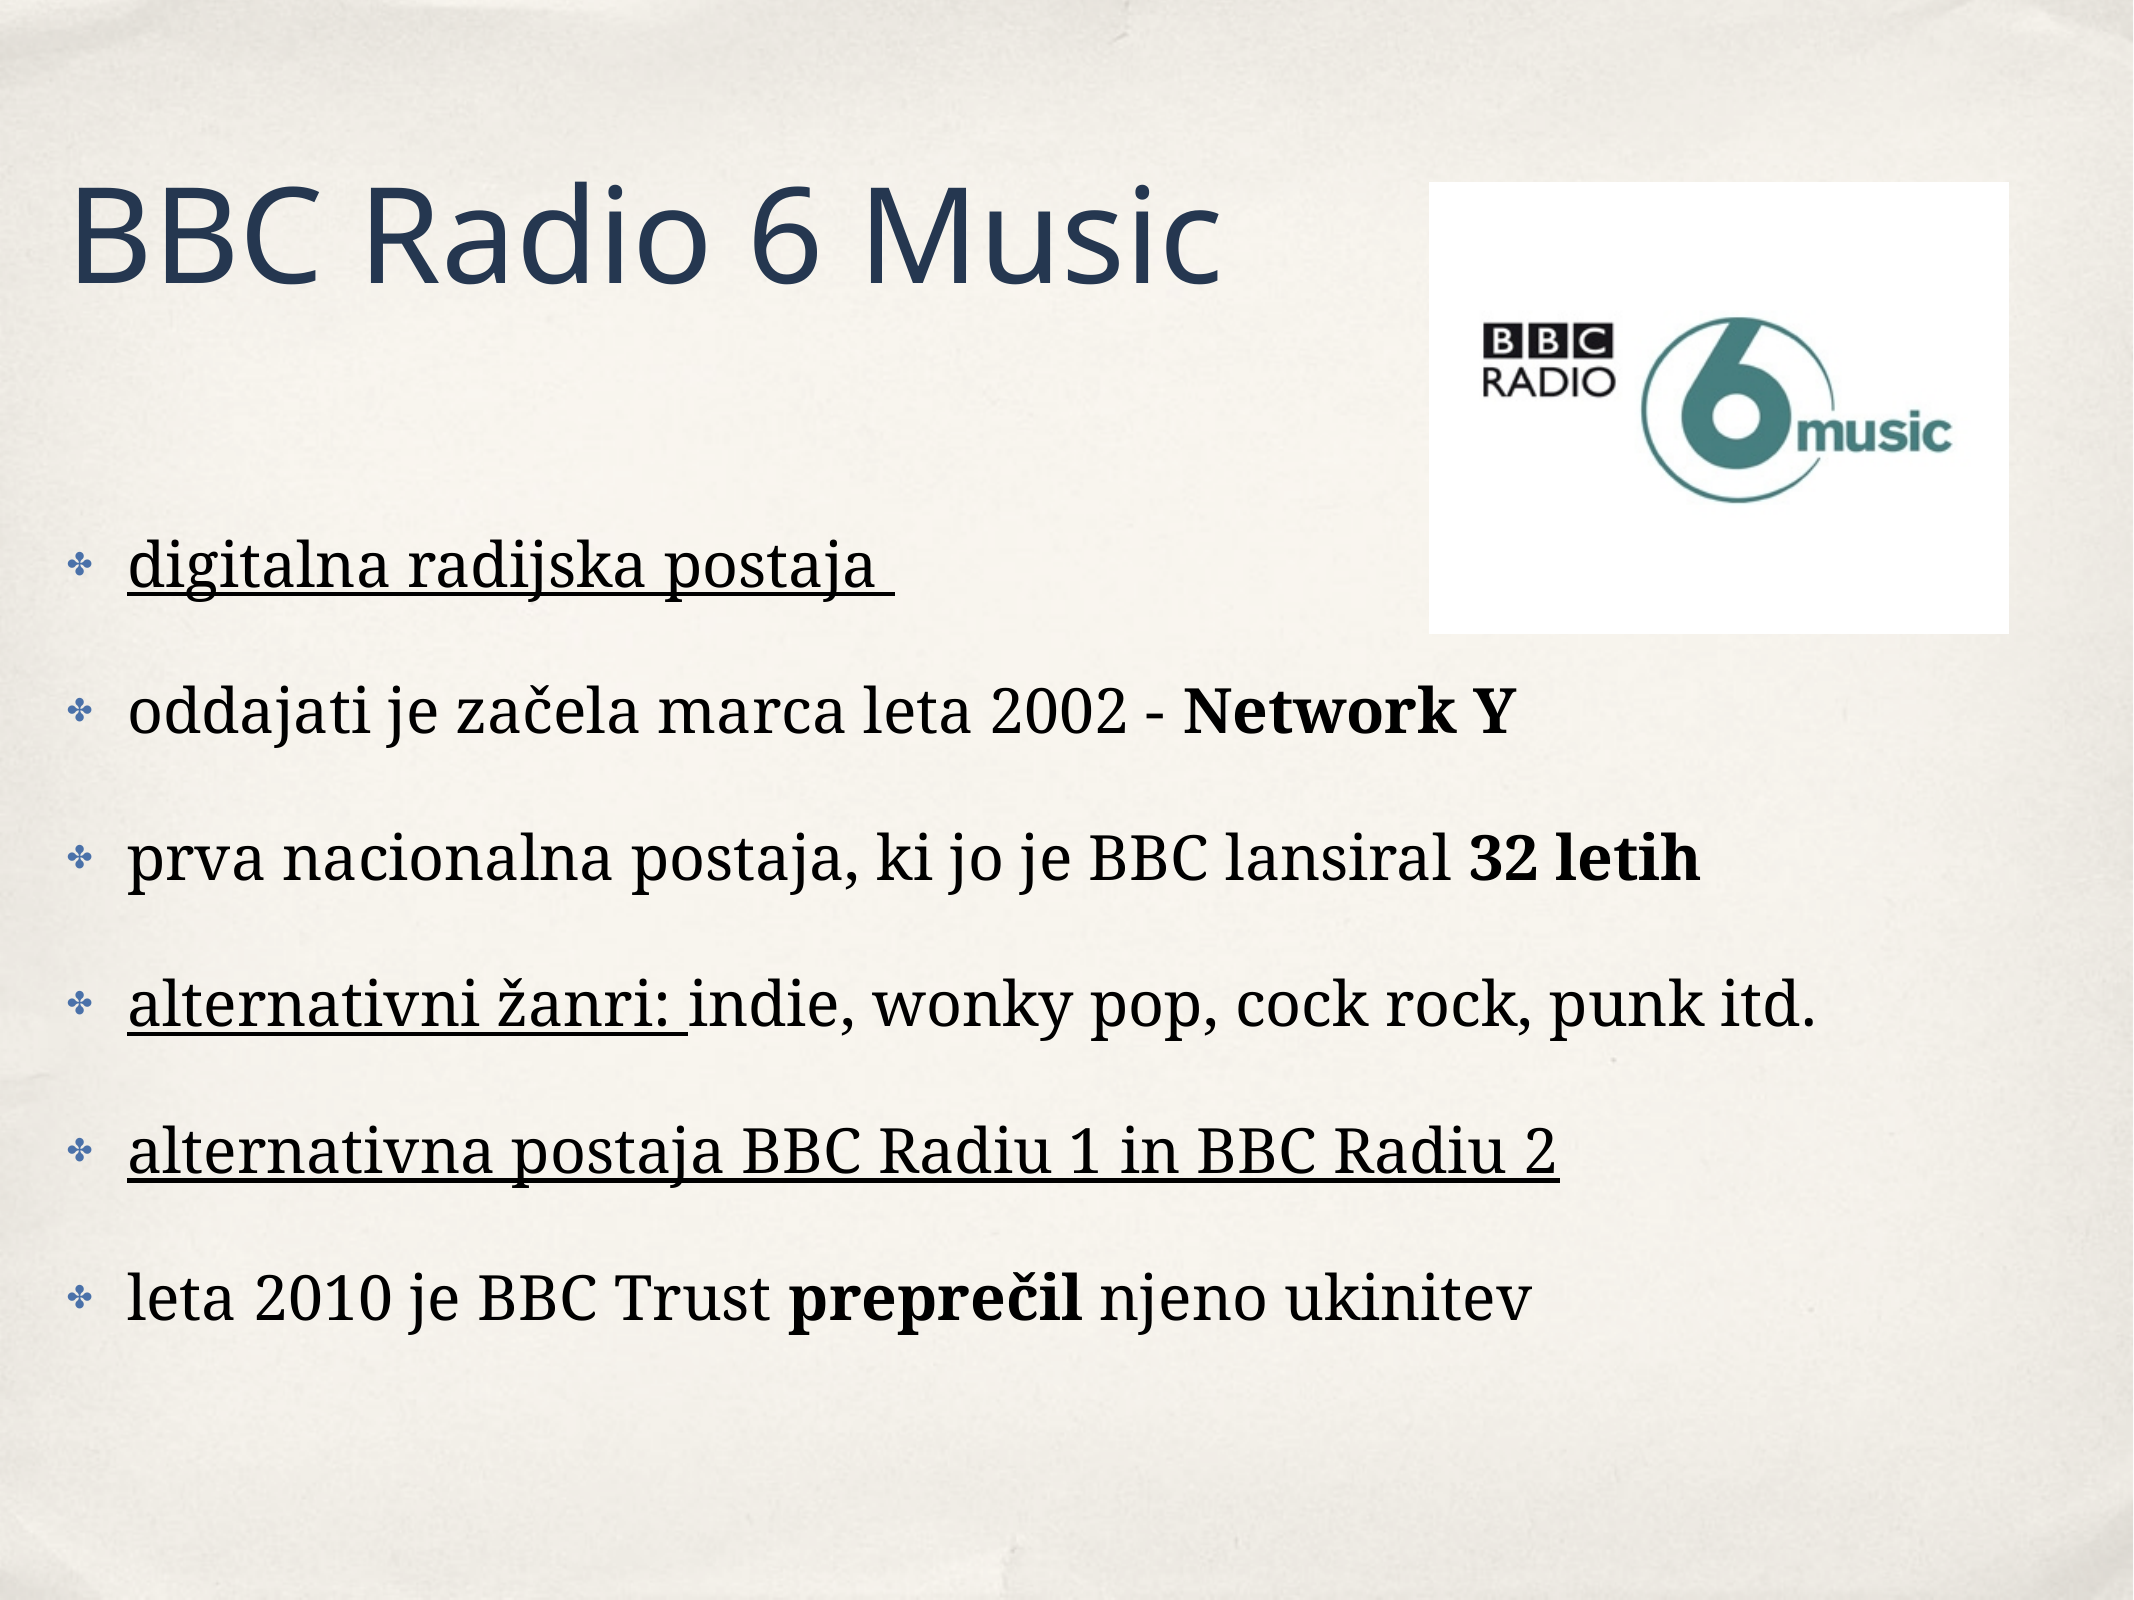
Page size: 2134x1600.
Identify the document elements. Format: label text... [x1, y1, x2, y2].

picture [0, 0, 2134, 1600]
list digitalna radijska postaja oddajati je začela marca leta 2002 - Network Y prva nacionalna postaja, ki jo je BBC lansiral 32 letih alternativni žanri: indie, wonky pop, cock rock, punk itd. alternativna postaja BBC Radiu 1 in BBC Radiu 2 leta 2010 je BBC Trust preprečil njeno ukinitev [58, 373, 2075, 1493]
title BBC Radio 6 Music [58, 32, 2075, 373]
